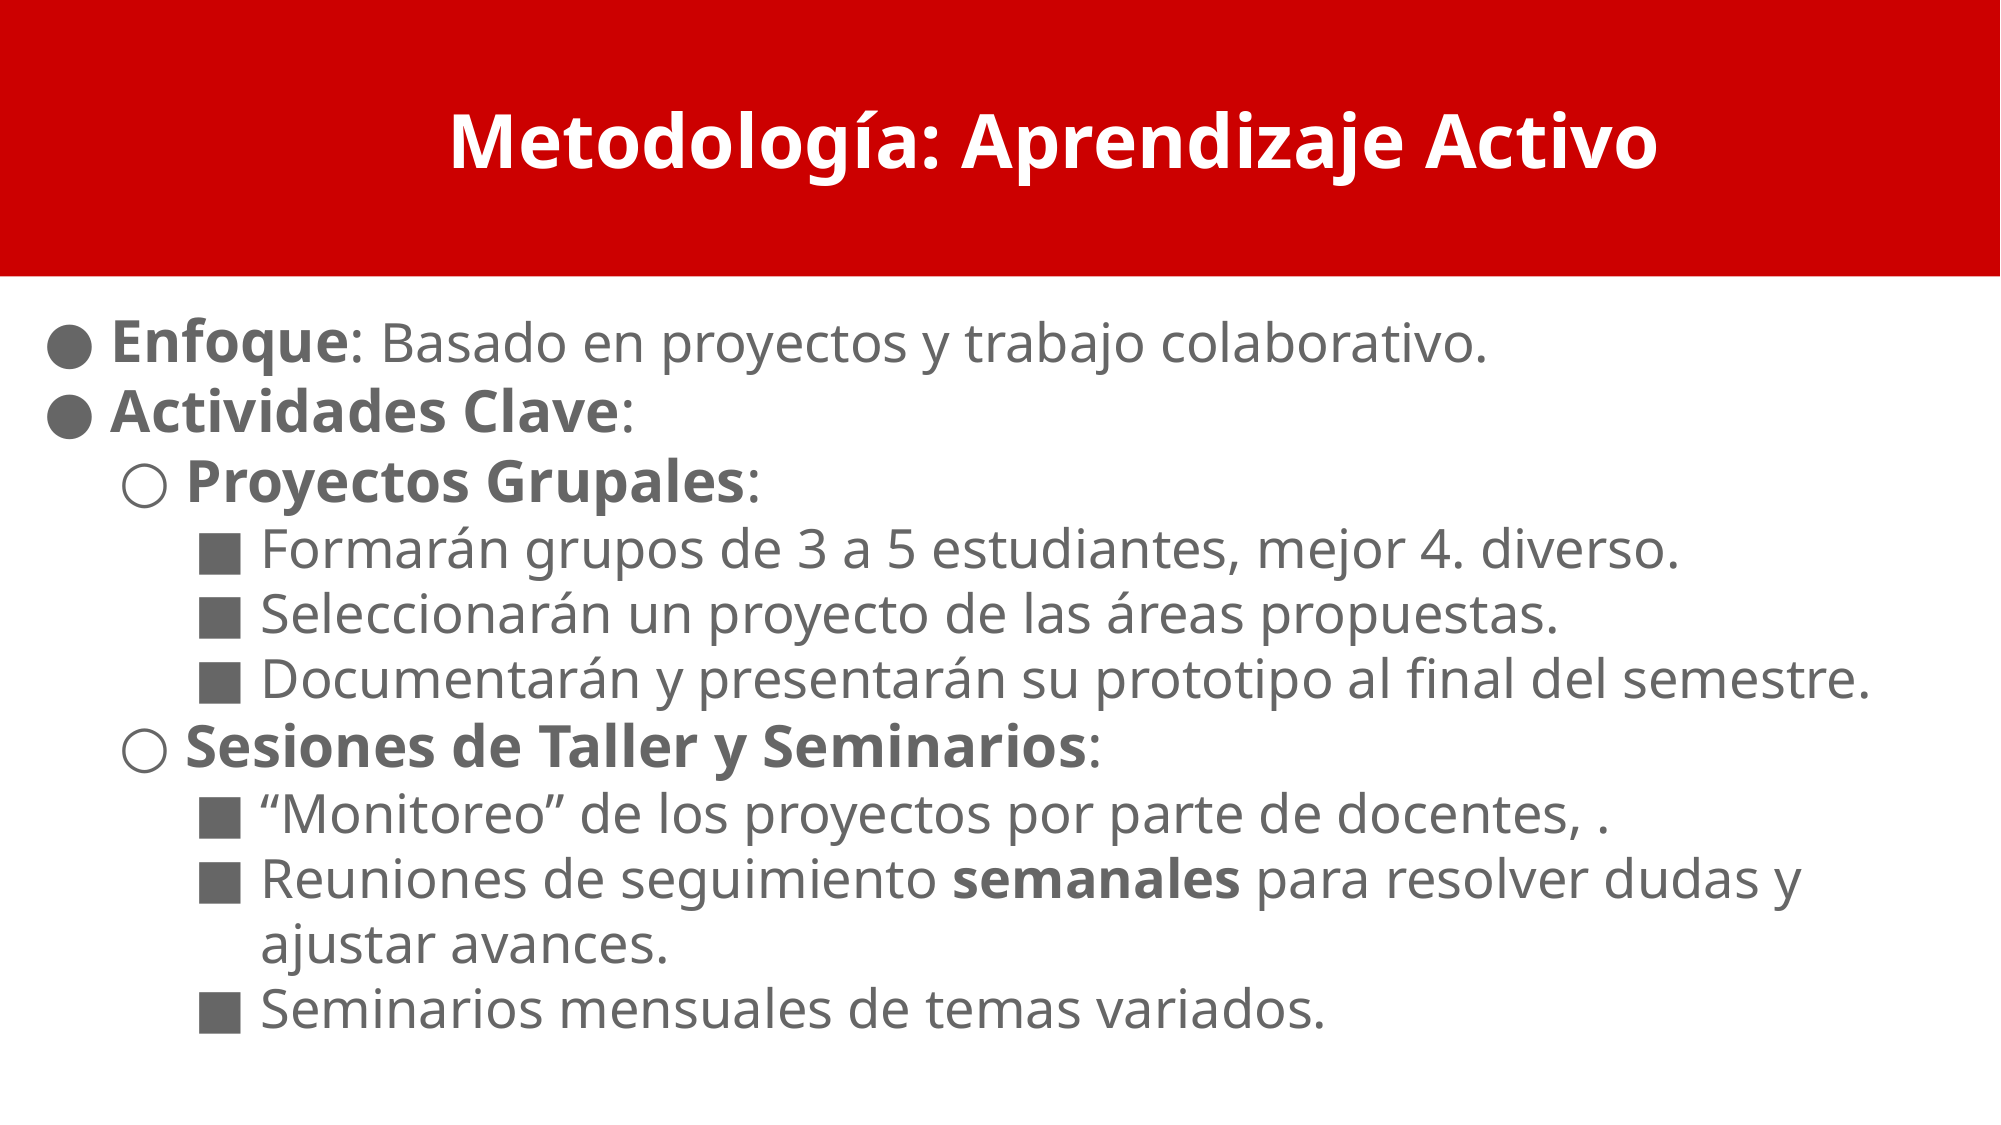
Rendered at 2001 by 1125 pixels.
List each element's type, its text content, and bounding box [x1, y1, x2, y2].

title Metodología: Aprendizaje Activo [169, 35, 1939, 254]
text_box Enfoque: Basado en proyectos y trabajo colaborativo. Actividades Clave: Proyectos Grupales: Formarán grupos de 3 a 5 estudiantes, mejor 4. diverso. Seleccionarán un proyecto de las áreas propuestas. Documentarán y presentarán su prototipo al final del semestre. Sesiones de Taller y Seminarios: “Monitoreo” de los proyectos por parte de docentes, . Reuniones de seguimiento semanales para resolver dudas y ajustar avances. Seminarios mensuales de temas variados. [20, 297, 1928, 1099]
text_box [0, 0, 2000, 277]
